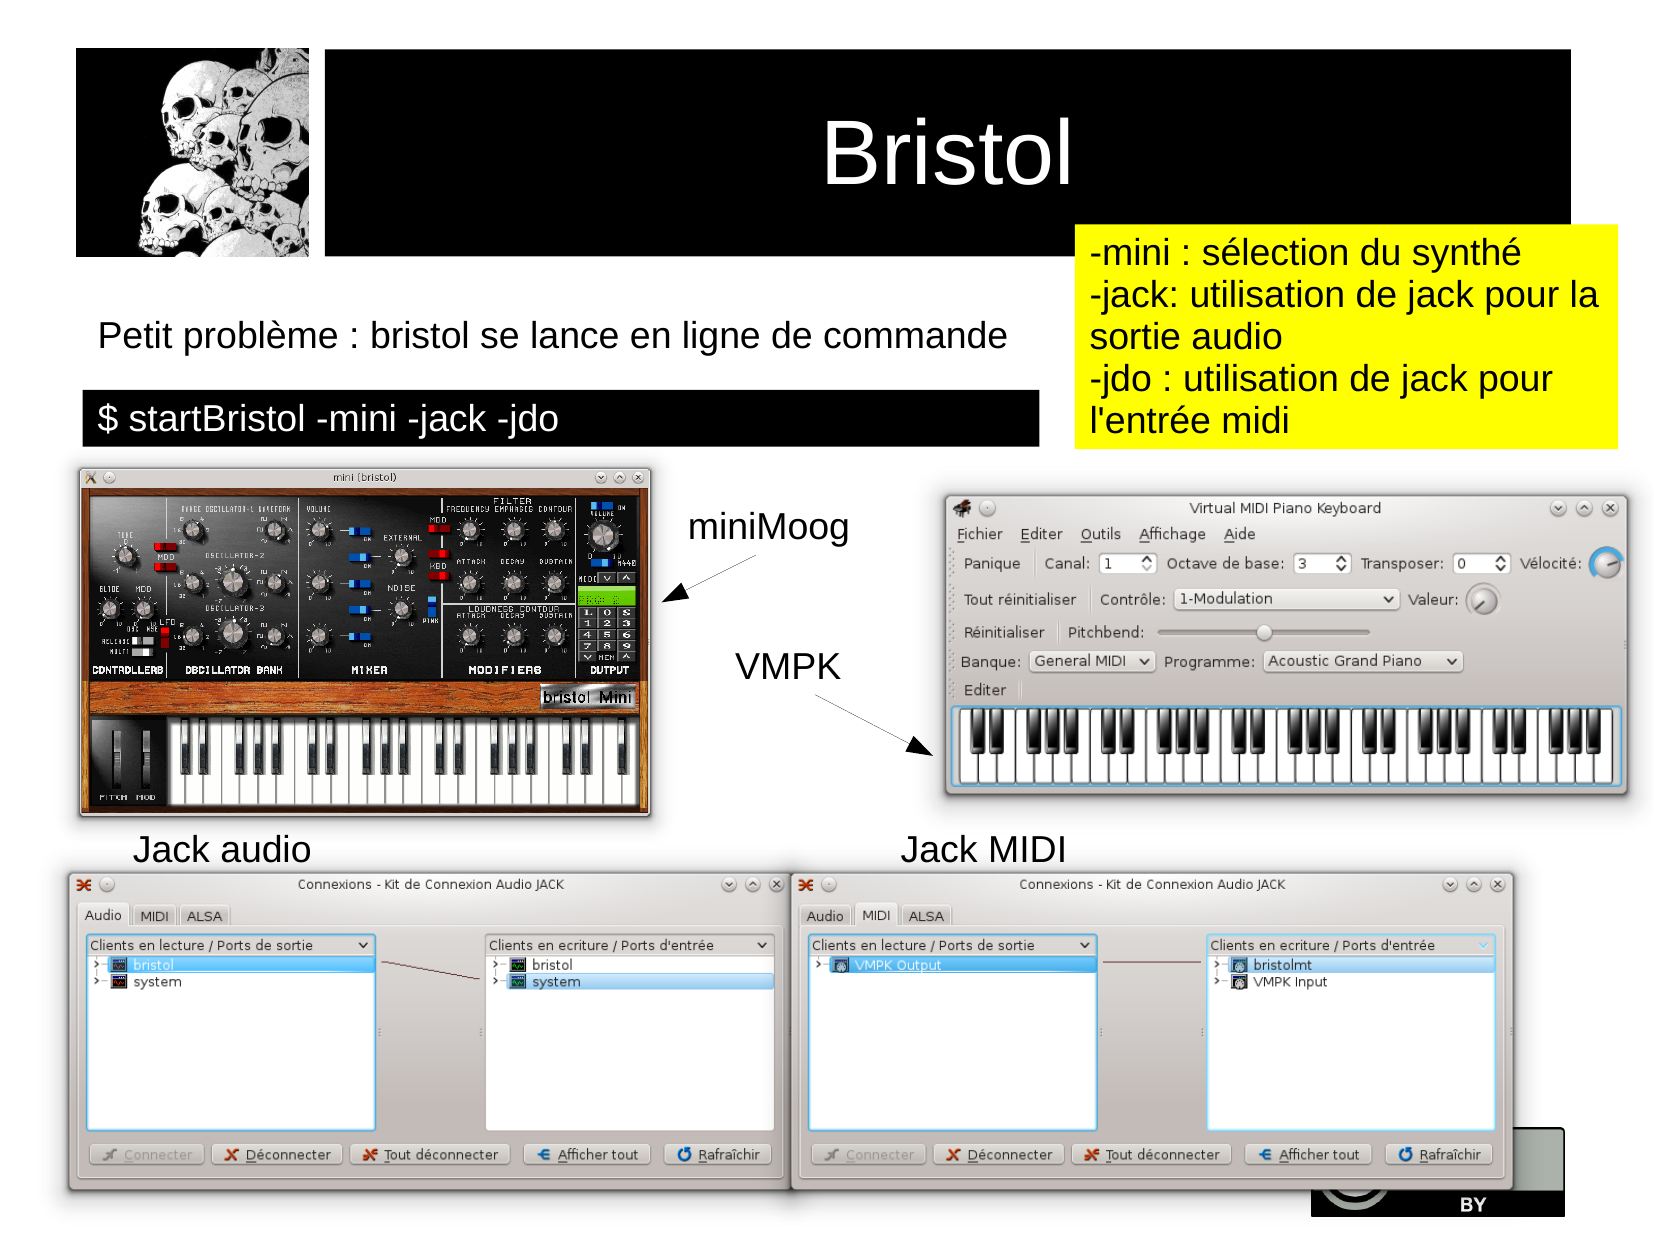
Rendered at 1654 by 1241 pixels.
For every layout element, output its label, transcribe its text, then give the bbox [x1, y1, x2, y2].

text_box -mini : sélection du synthé -jack: utilisation de jack pour la sortie audio -jdo : utilisation de jack pour l'entrée midi [1074, 224, 1619, 450]
text_box VMPK [720, 637, 875, 695]
text_box $ startBristol -mini -jack -jdo [82, 389, 1040, 447]
text_box miniMoog [673, 498, 886, 556]
text_box Jack MIDI [885, 820, 1170, 878]
title Bristol [324, 49, 1571, 257]
text_box Jack audio [118, 820, 485, 878]
picture [28, 436, 1654, 1231]
picture [76, 48, 309, 257]
text_box Petit problème : bristol se lance en ligne de commande [82, 307, 1040, 364]
